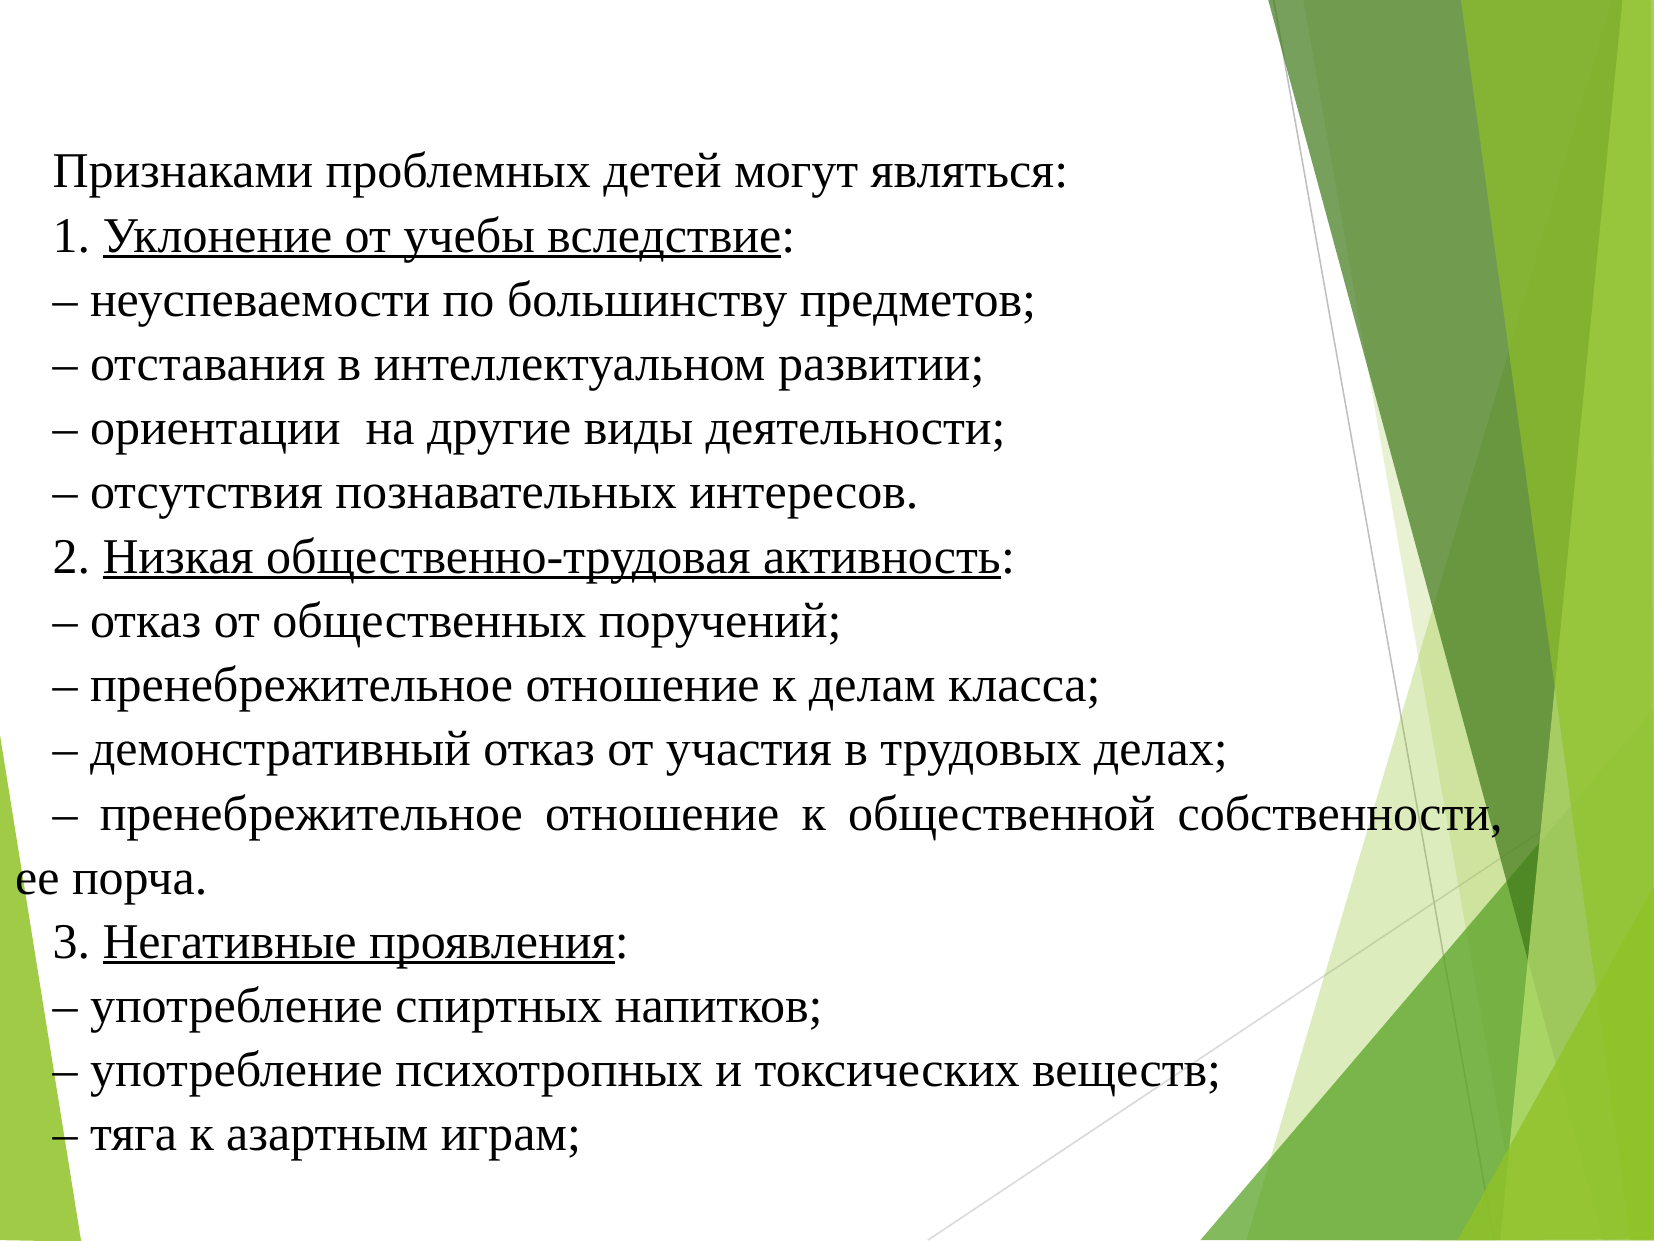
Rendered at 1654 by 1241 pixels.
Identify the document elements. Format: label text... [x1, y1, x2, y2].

text_box Признаками проблемных детей могут являться: 1. Уклонение от учебы вследствие: – неуспеваемости по большинству предметов; – отставания в интеллектуальном развитии; – ориентации на другие виды деятельности; – отсутствия познавательных интересов. 2. Низкая общественно-трудовая активность: – отказ от общественных поручений; – пренебрежительное отношение к делам класса; – демонстративный отказ от участия в трудовых делах; – пренебрежительное отношение к общественной собственности, ее порча. 3. Негативные проявления: – употребление спиртных напитков; – употребление психотропных и токсических веществ; – тяга к азартным играм; [0, 126, 1518, 1168]
